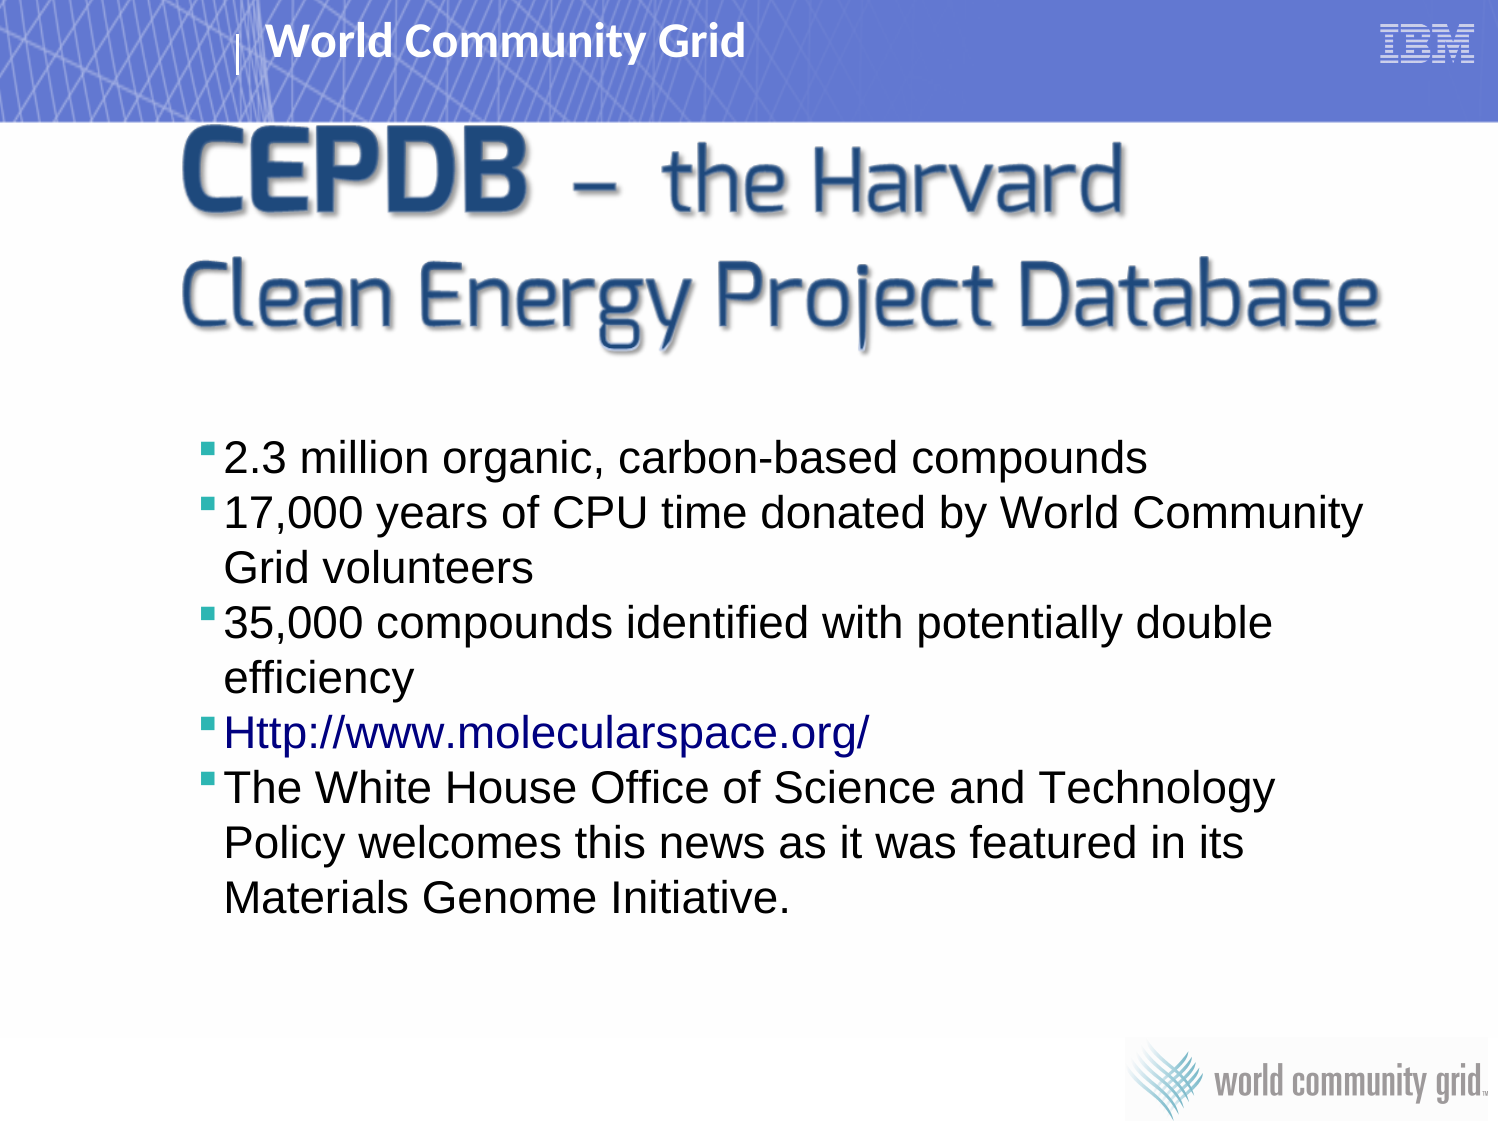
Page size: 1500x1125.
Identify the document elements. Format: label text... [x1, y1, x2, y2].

list 2.3 million organic, carbon-based compounds 17,000 years of CPU time donated by World Community Grid volunteers 35,000 compounds identified with potentially double efficiency Http://www.molecularspace.org/ The White House Office of Science and Technology Policy welcomes this news as it was featured in its Materials Genome Initiative. [182, 420, 1388, 932]
picture [1125, 1037, 1488, 1121]
picture [1380, 24, 1476, 63]
picture [180, 122, 1386, 361]
